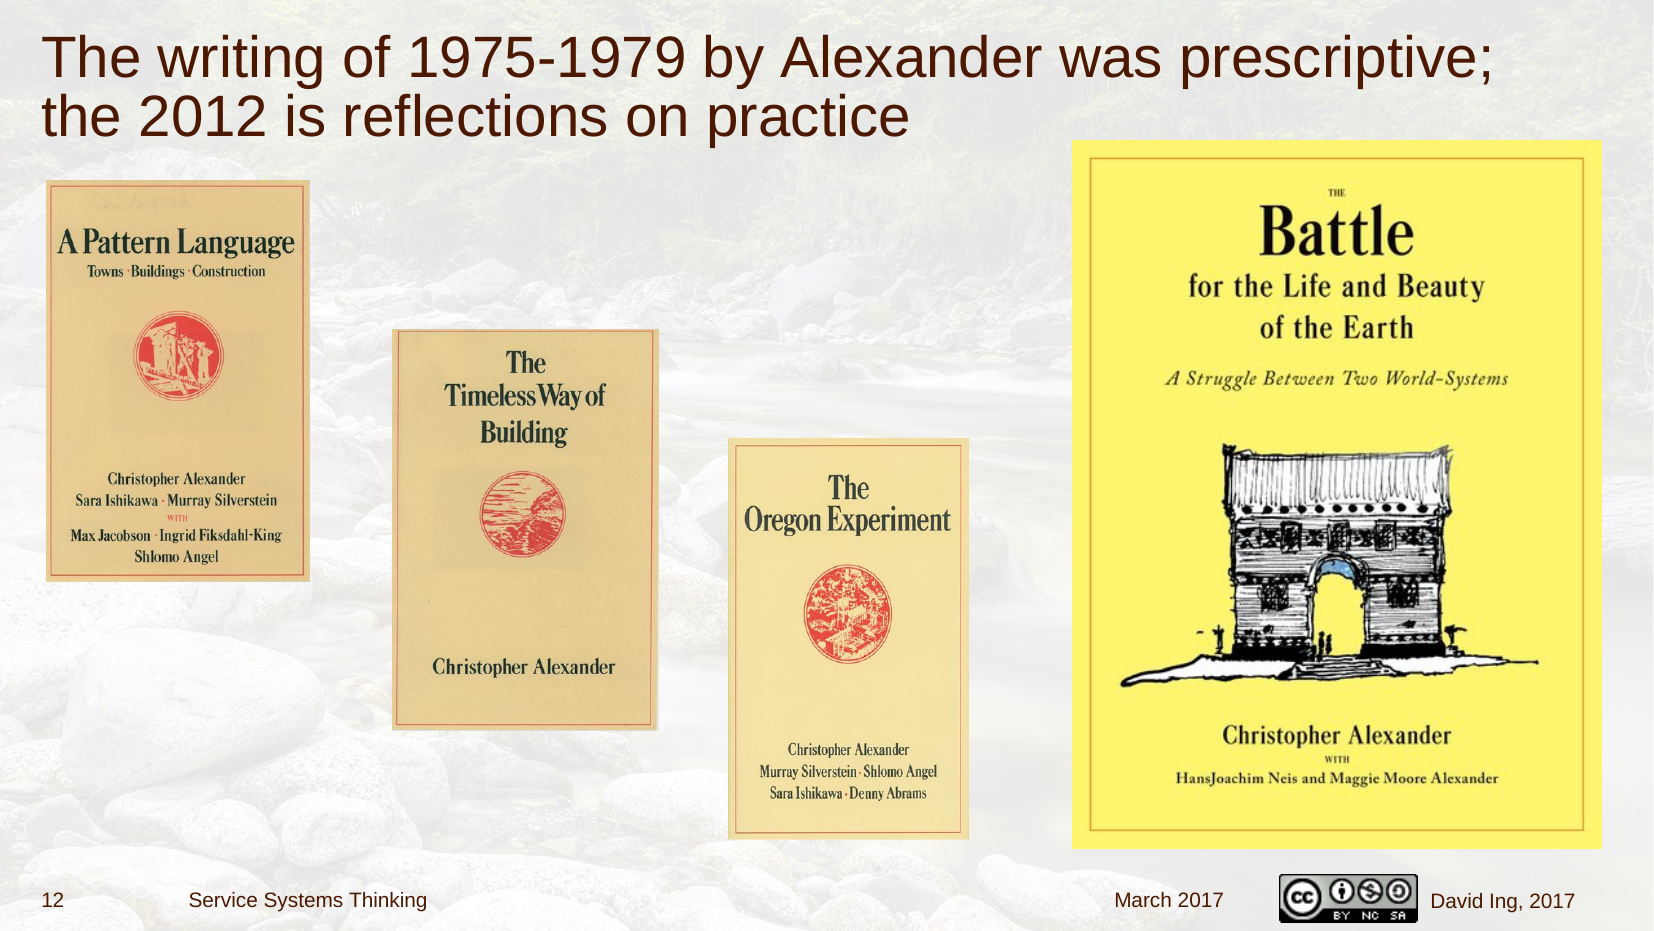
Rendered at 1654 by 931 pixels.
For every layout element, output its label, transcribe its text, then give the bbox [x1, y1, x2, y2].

title The writing of 1975-1979 by Alexander was prescriptive; the 2012 is reflections on practice [41, 30, 1613, 155]
picture [0, 0, 1654, 931]
